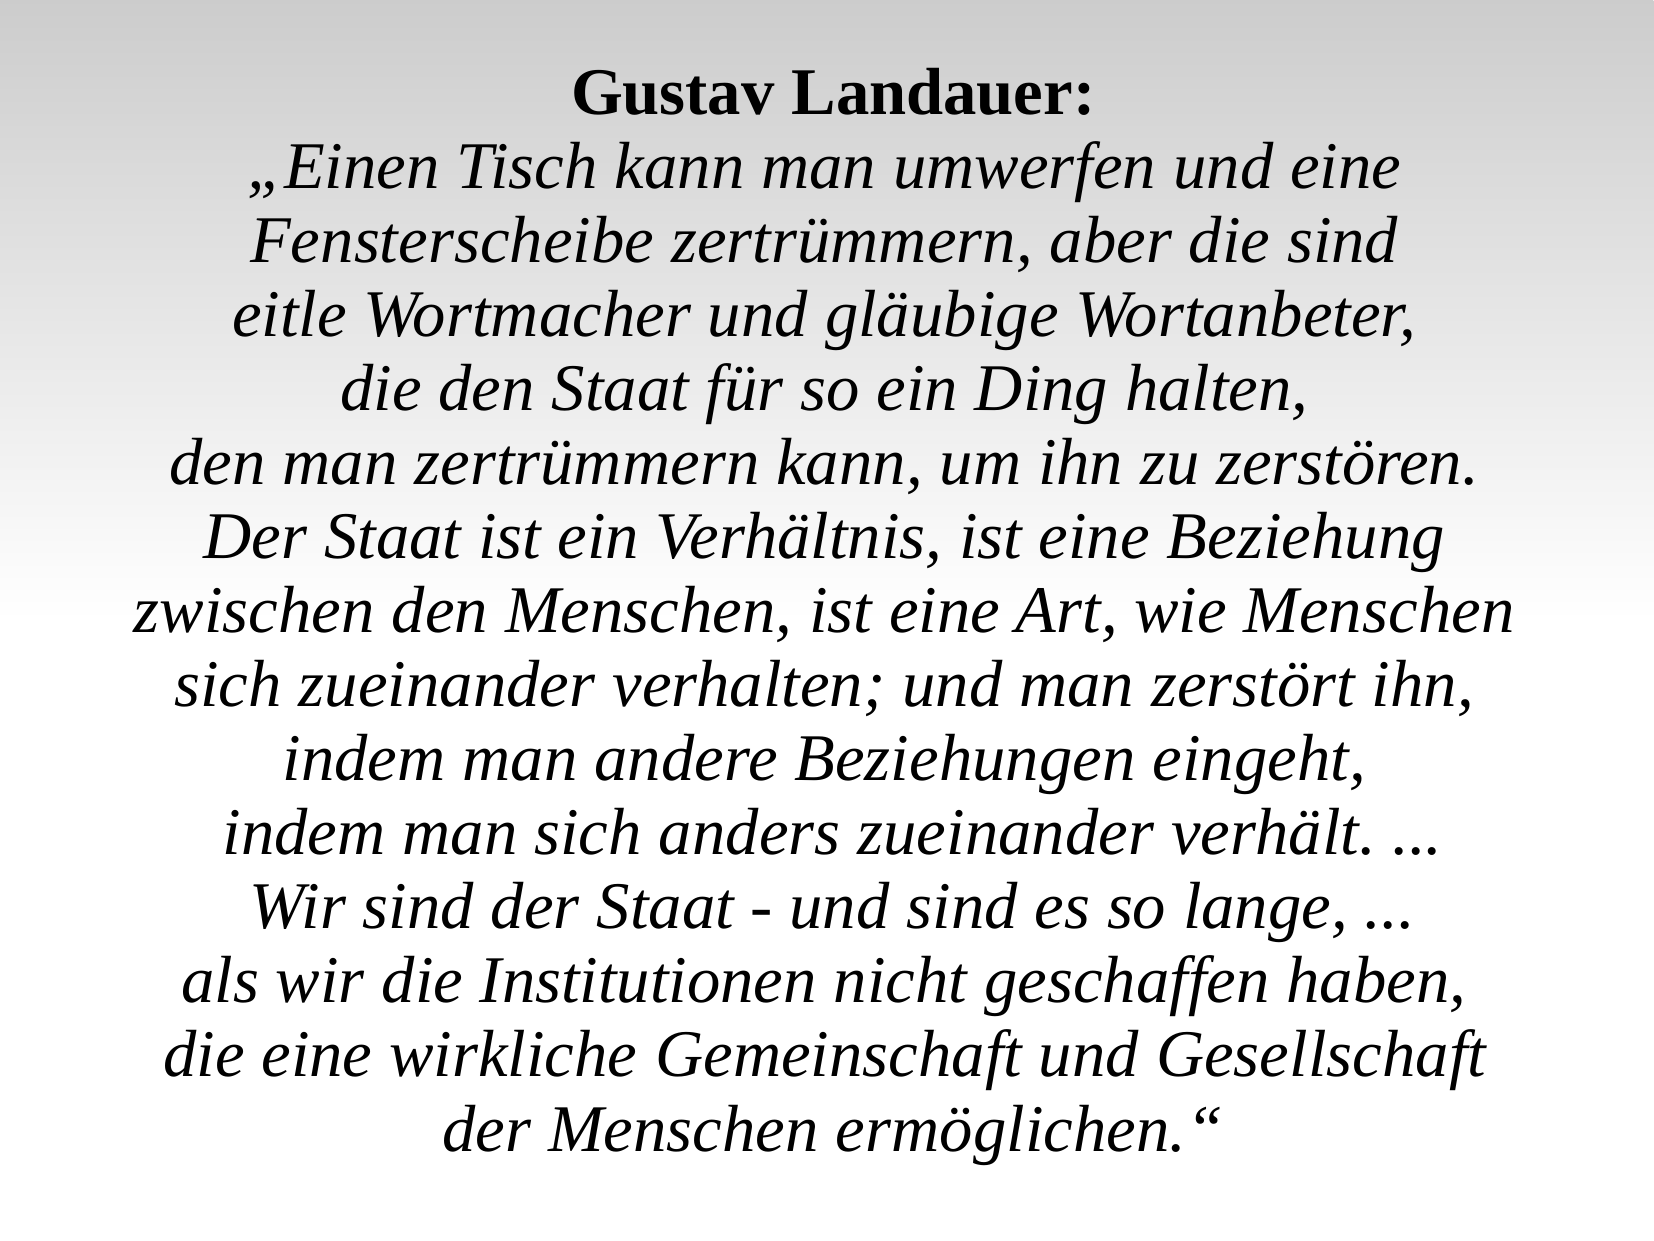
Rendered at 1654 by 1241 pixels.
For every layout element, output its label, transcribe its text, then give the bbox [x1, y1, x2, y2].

text_box Gustav Landauer: „Einen Tisch kann man umwerfen und eine Fensterscheibe zertrümmern, aber die sind eitle Wortmacher und gläubige Wortanbeter, die den Staat für so ein Ding halten, den man zertrümmern kann, um ihn zu zerstören. Der Staat ist ein Verhältnis, ist eine Beziehung zwischen den Menschen, ist eine Art, wie Menschen sich zueinander verhalten; und man zerstört ihn, indem man andere Beziehungen eingeht, indem man sich anders zueinander verhält. ... Wir sind der Staat - und sind es so lange, ... als wir die Institutionen nicht geschaffen haben, die eine wirkliche Gemeinschaft und Gesellschaft der Menschen ermöglichen.“ [119, 47, 1550, 1173]
